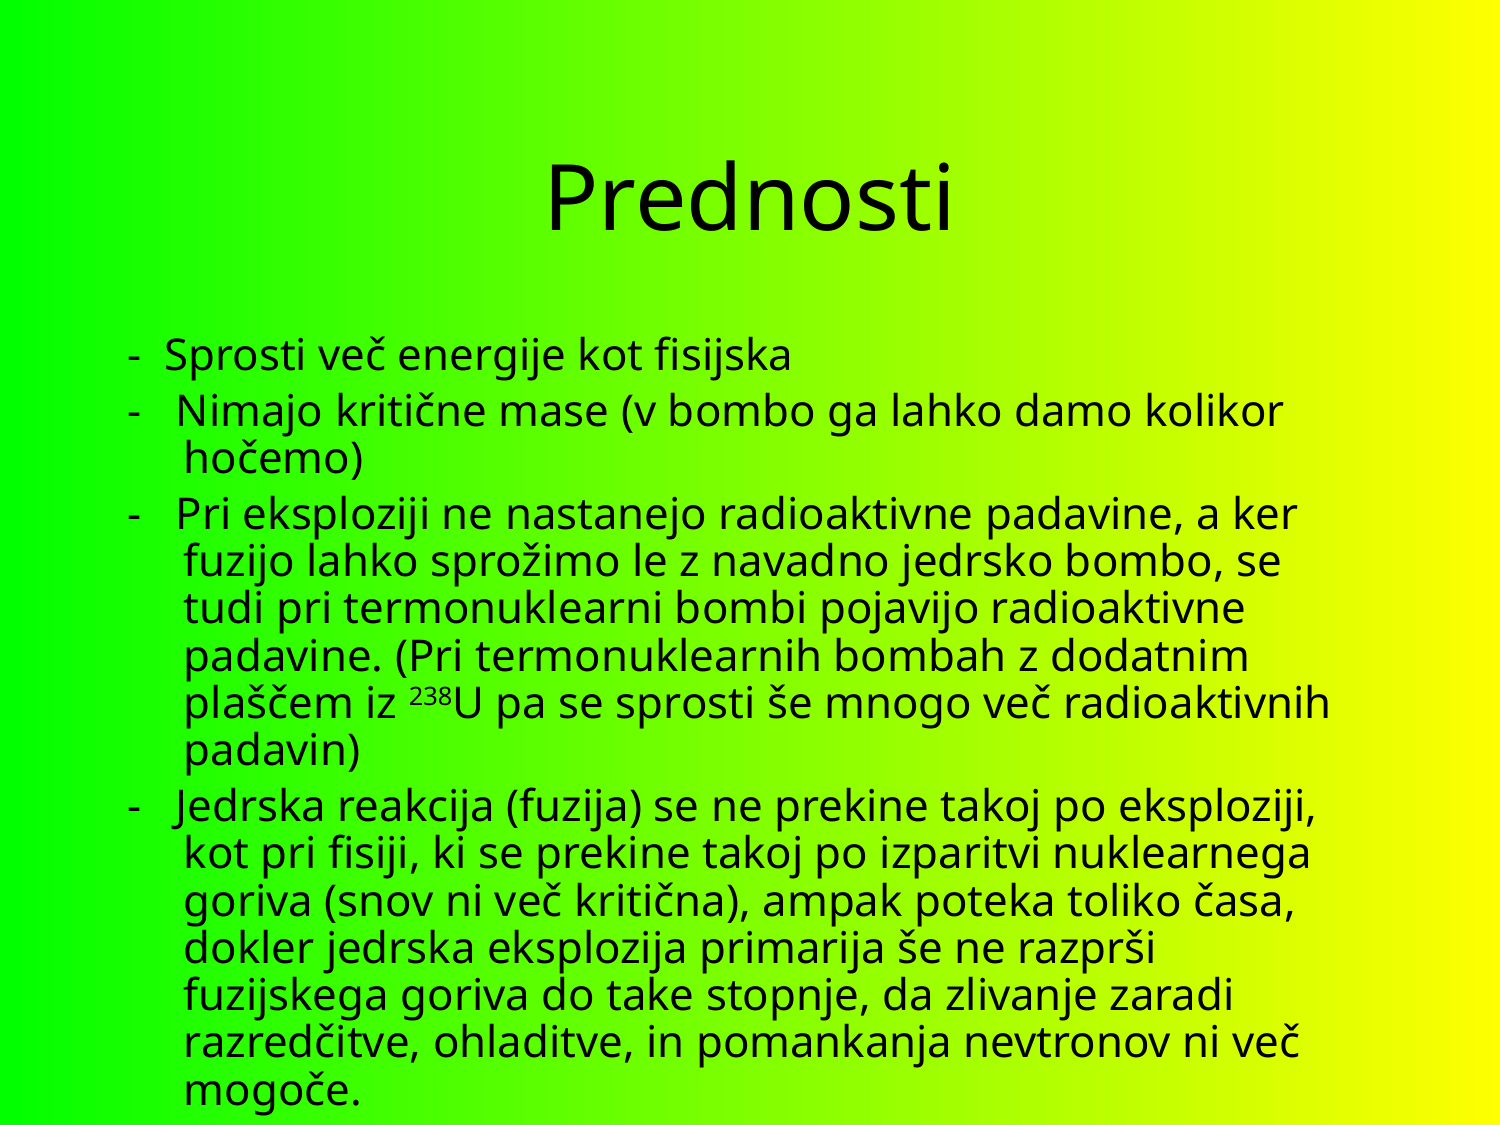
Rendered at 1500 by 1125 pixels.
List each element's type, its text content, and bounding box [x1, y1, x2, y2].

title Prednosti [112, 99, 1388, 288]
list - Sprosti več energije kot fisijska - Nimajo kritične mase (v bombo ga lahko damo kolikor hočemo) - Pri eksploziji ne nastanejo radioaktivne padavine, a ker fuzijo lahko sprožimo le z navadno jedrsko bombo, se tudi pri termonuklearni bombi pojavijo radioaktivne padavine. (Pri termonuklearnih bombah z dodatnim plaščem iz 238U pa se sprosti še mnogo več radioaktivnih padavin) - Jedrska reakcija (fuzija) se ne prekine takoj po eksploziji, kot pri fisiji, ki se prekine takoj po izparitvi nuklearnega goriva (snov ni več kritična), ampak poteka toliko časa, dokler jedrska eksplozija primarija še ne razprši fuzijskega goriva do take stopnje, da zlivanje zaradi razredčitve, ohladitve, in pomankanja nevtronov ni več mogoče. [112, 324, 1388, 1000]
